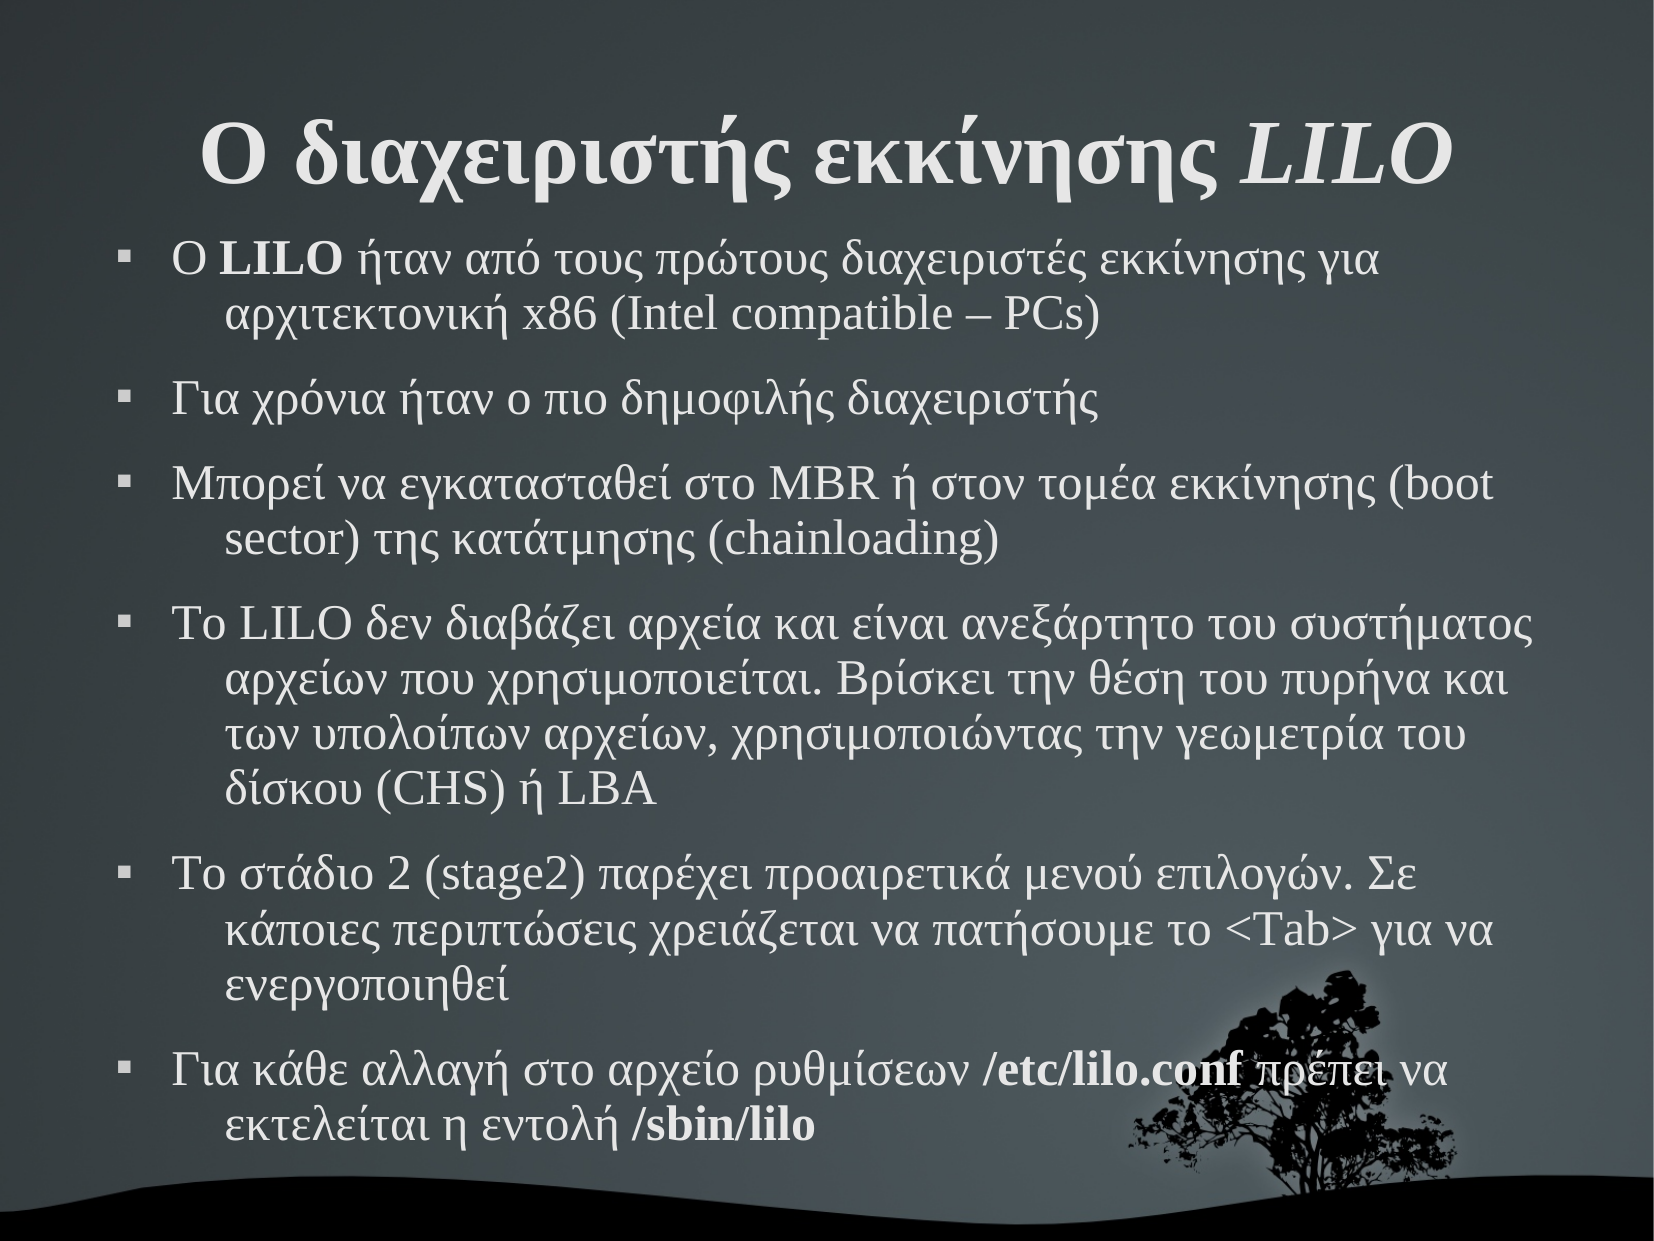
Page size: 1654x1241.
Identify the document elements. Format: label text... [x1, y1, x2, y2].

title Ο διαχειριστής εκκίνησης LILO [82, 49, 1571, 229]
picture [0, 0, 1654, 1241]
list O LILO ήταν από τους πρώτους διαχειριστές εκκίνησης για αρχιτεκτονική x86 (Intel compatible – PCs) Για χρόνια ήταν ο πιο δημοφιλής διαχειριστής Μπορεί να εγκατασταθεί στο MBR ή στον τομέα εκκίνησης (boot sector) της κατάτμησης (chainloading) To LILO δεν διαβάζει αρχεία και είναι ανεξάρτητο του συστήματος αρχείων που χρησιμοποιείται. Βρίσκει την θέση του πυρήνα και των υπολοίπων αρχείων, χρησιμοποιώντας την γεωμετρία του δίσκου (CHS) ή LBA Το στάδιο 2 (stage2) παρέχει προαιρετικά μενού επιλογών. Σε κάποιες περιπτώσεις χρειάζεται να πατήσουμε το <Tab> για να ενεργοποιηθεί Για κάθε αλλαγή στο αρχείο ρυθμίσεων /etc/lilo.conf πρέπει να εκτελείται η εντολή /sbin/lilo [82, 229, 1571, 1239]
